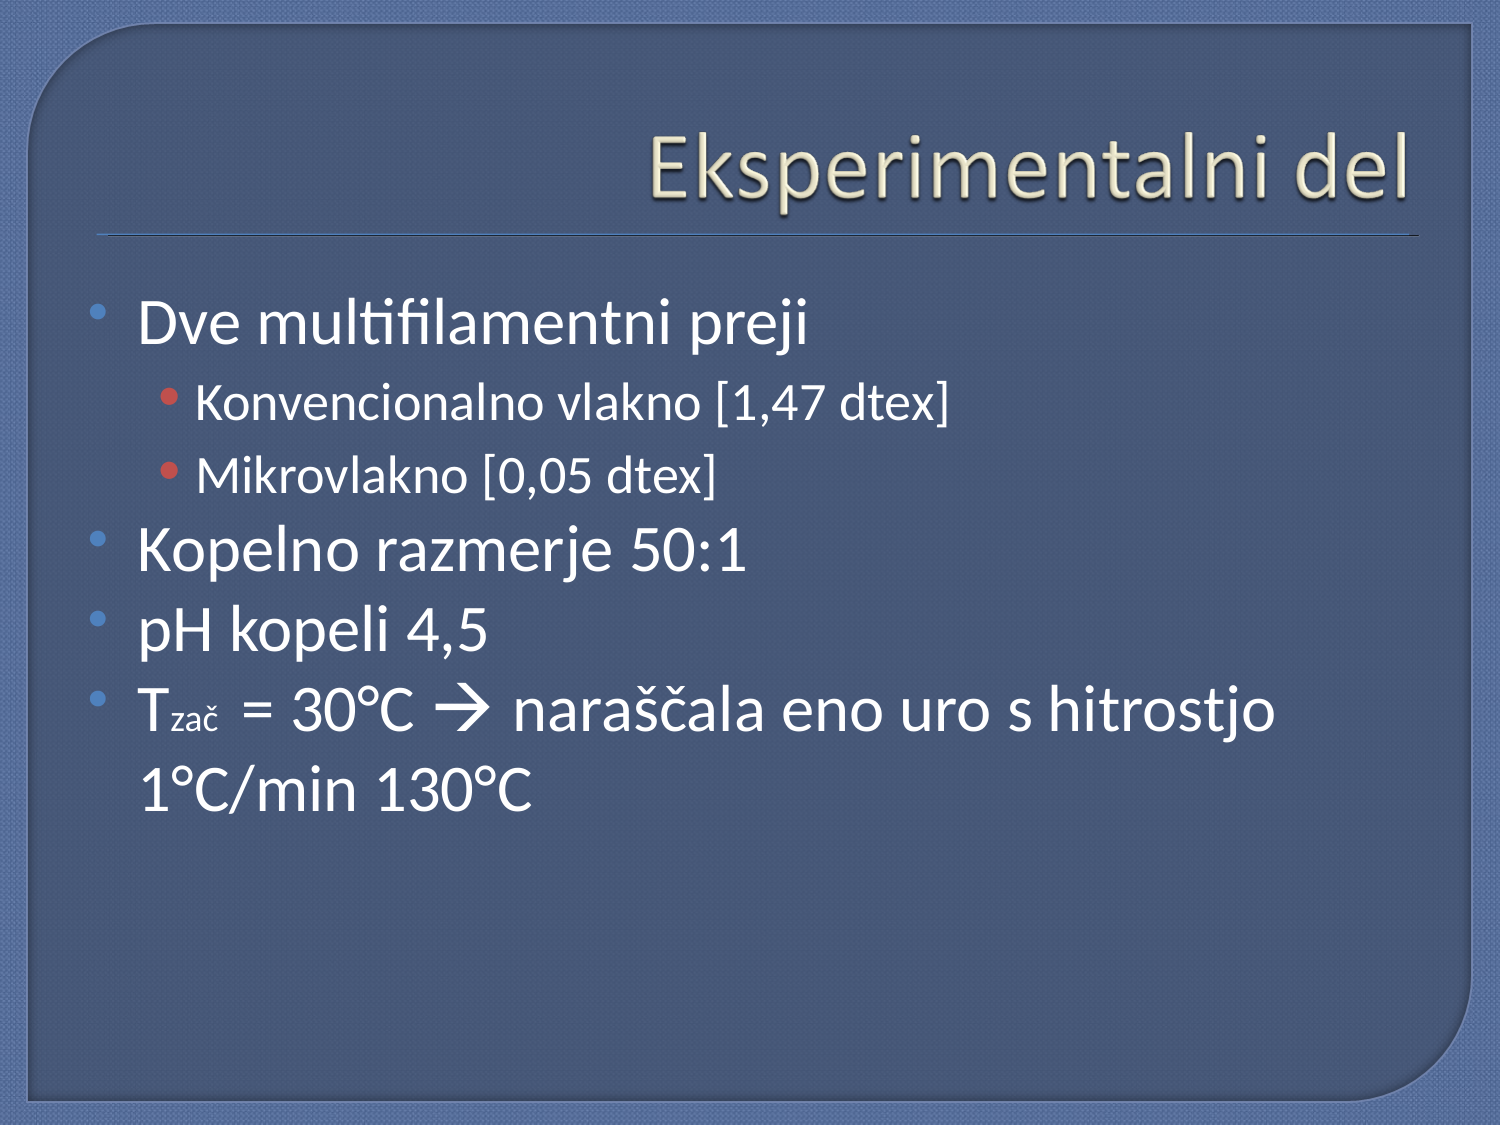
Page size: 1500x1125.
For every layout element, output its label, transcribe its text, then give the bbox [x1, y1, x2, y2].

list Dve multifilamentni preji Konvencionalno vlakno [1,47 dtex] Mikrovlakno [0,05 dtex] Kopelno razmerje 50:1 pH kopeli 4,5 Tzač = 30°C  naraščala eno uro s hitrostjo 1°C/min 130°C [75, 270, 1426, 1013]
text_box [75, 41, 1476, 291]
picture [0, 0, 1500, 1125]
